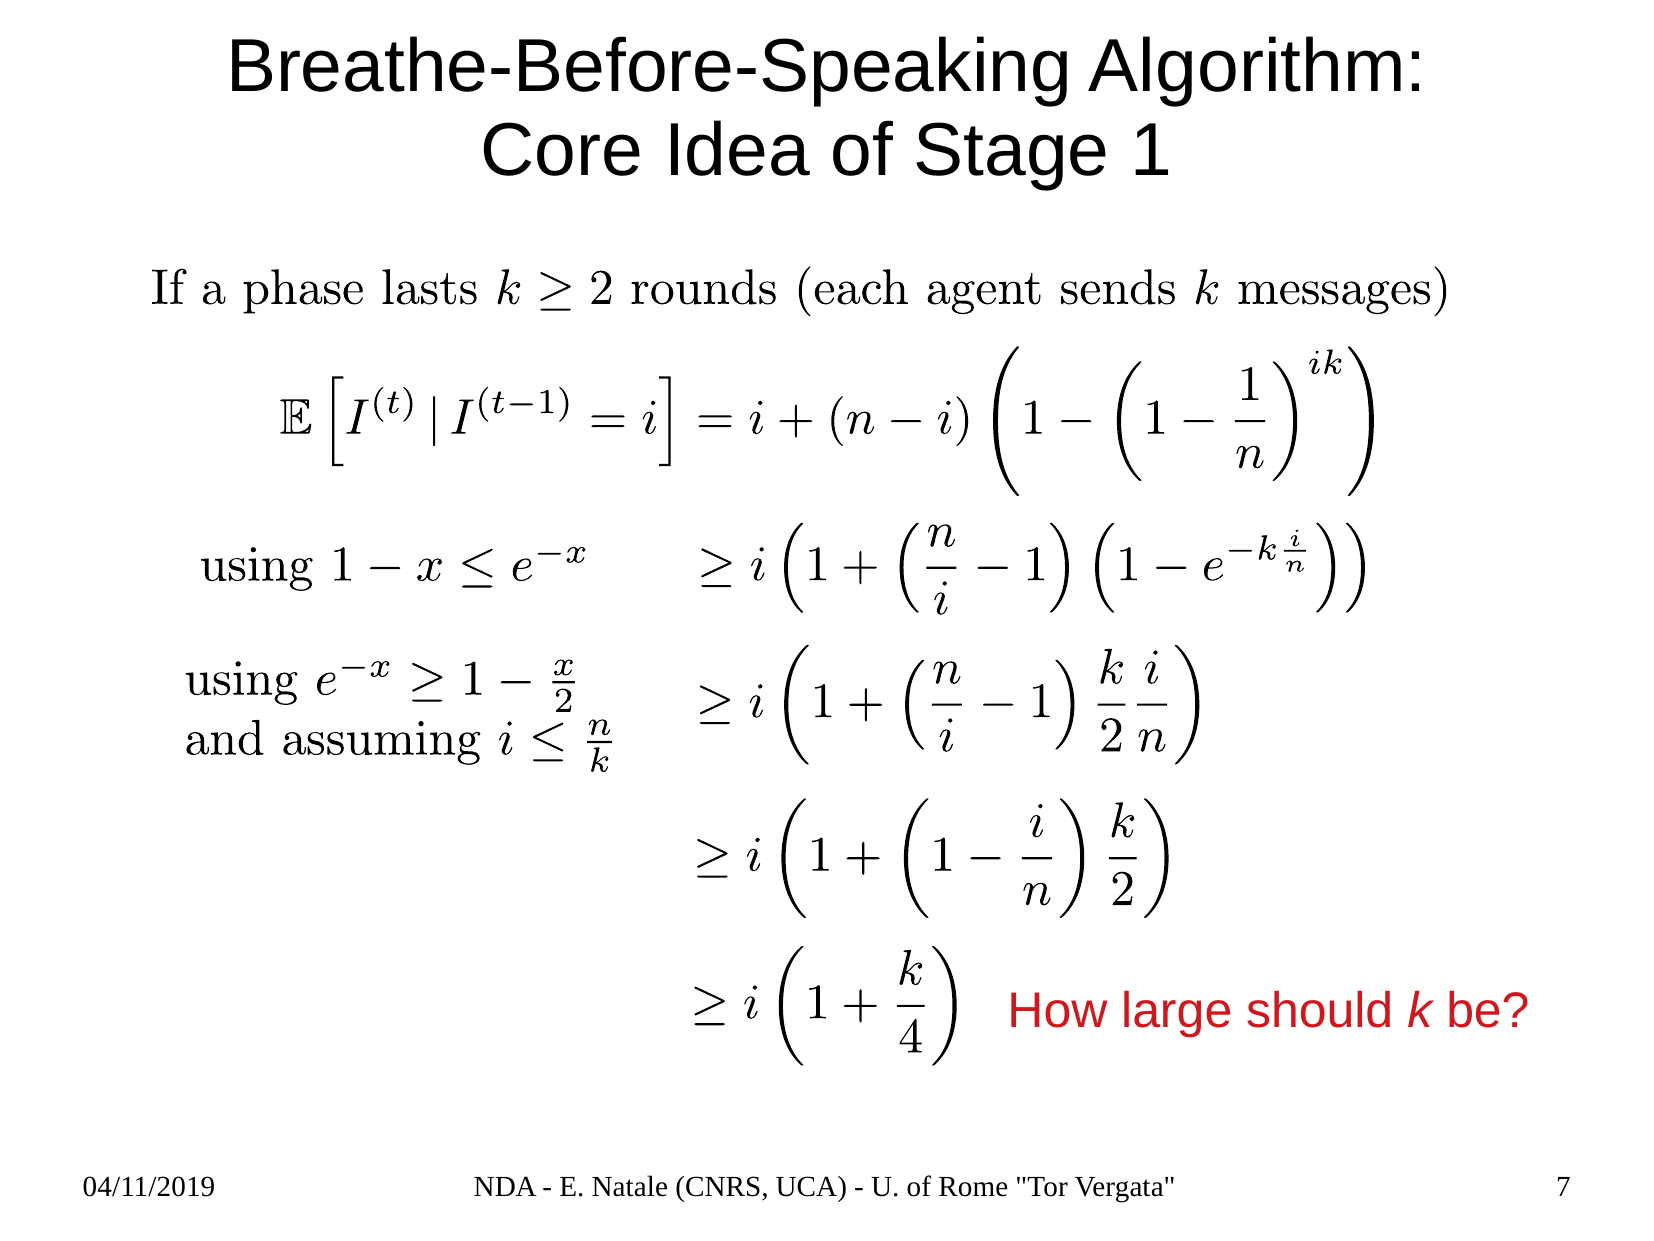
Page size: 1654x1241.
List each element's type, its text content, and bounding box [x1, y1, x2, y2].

text_box [692, 946, 957, 1066]
text_box [695, 798, 1169, 919]
text_box [279, 346, 1374, 496]
text_box How large should k be? [992, 974, 1566, 1046]
text_box [152, 266, 1447, 317]
text_box [185, 659, 612, 773]
text_box [699, 522, 1365, 615]
title Breathe-Before-Speaking Algorithm: Core Idea of Stage 1 [82, 14, 1571, 201]
text_box [698, 644, 1200, 765]
text_box [201, 546, 586, 591]
